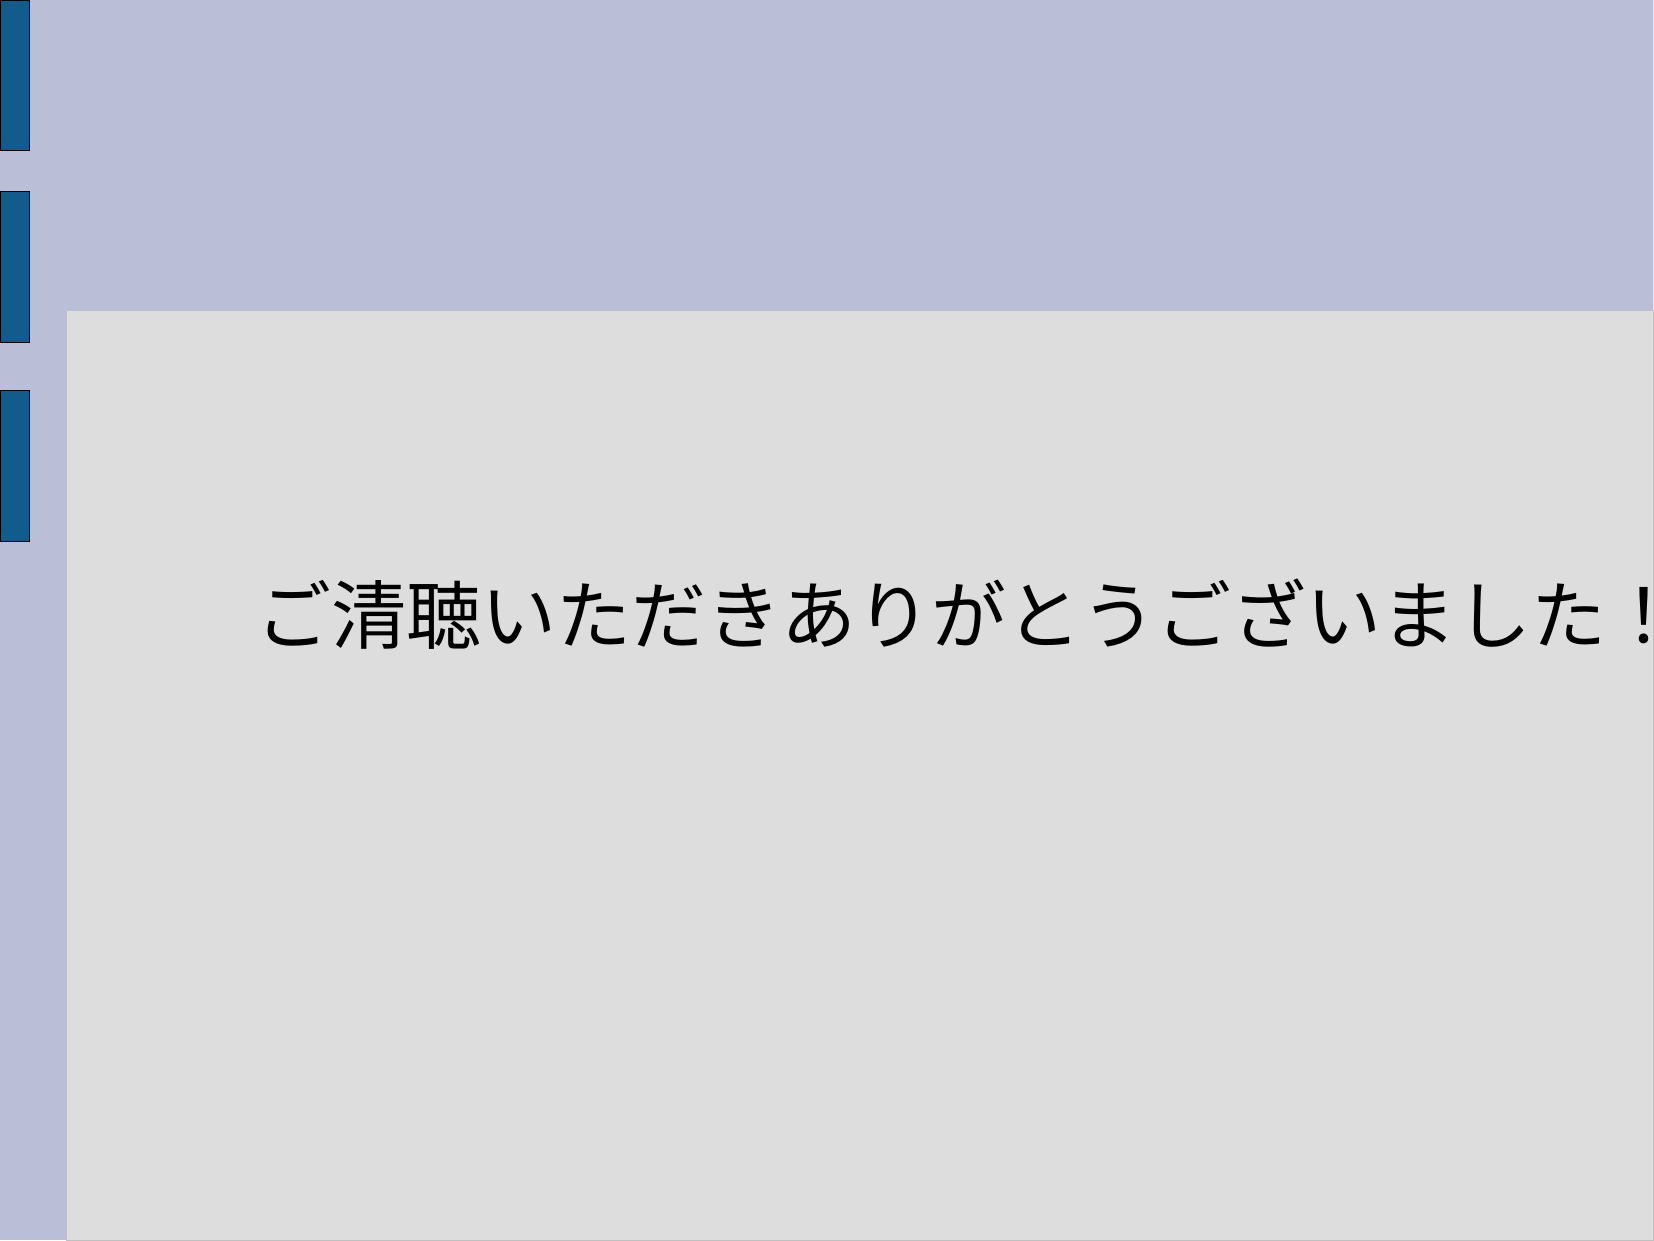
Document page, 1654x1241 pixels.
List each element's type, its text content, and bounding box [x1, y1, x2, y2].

text_box ご清聴いただきありがとうございました！ [242, 549, 1547, 640]
